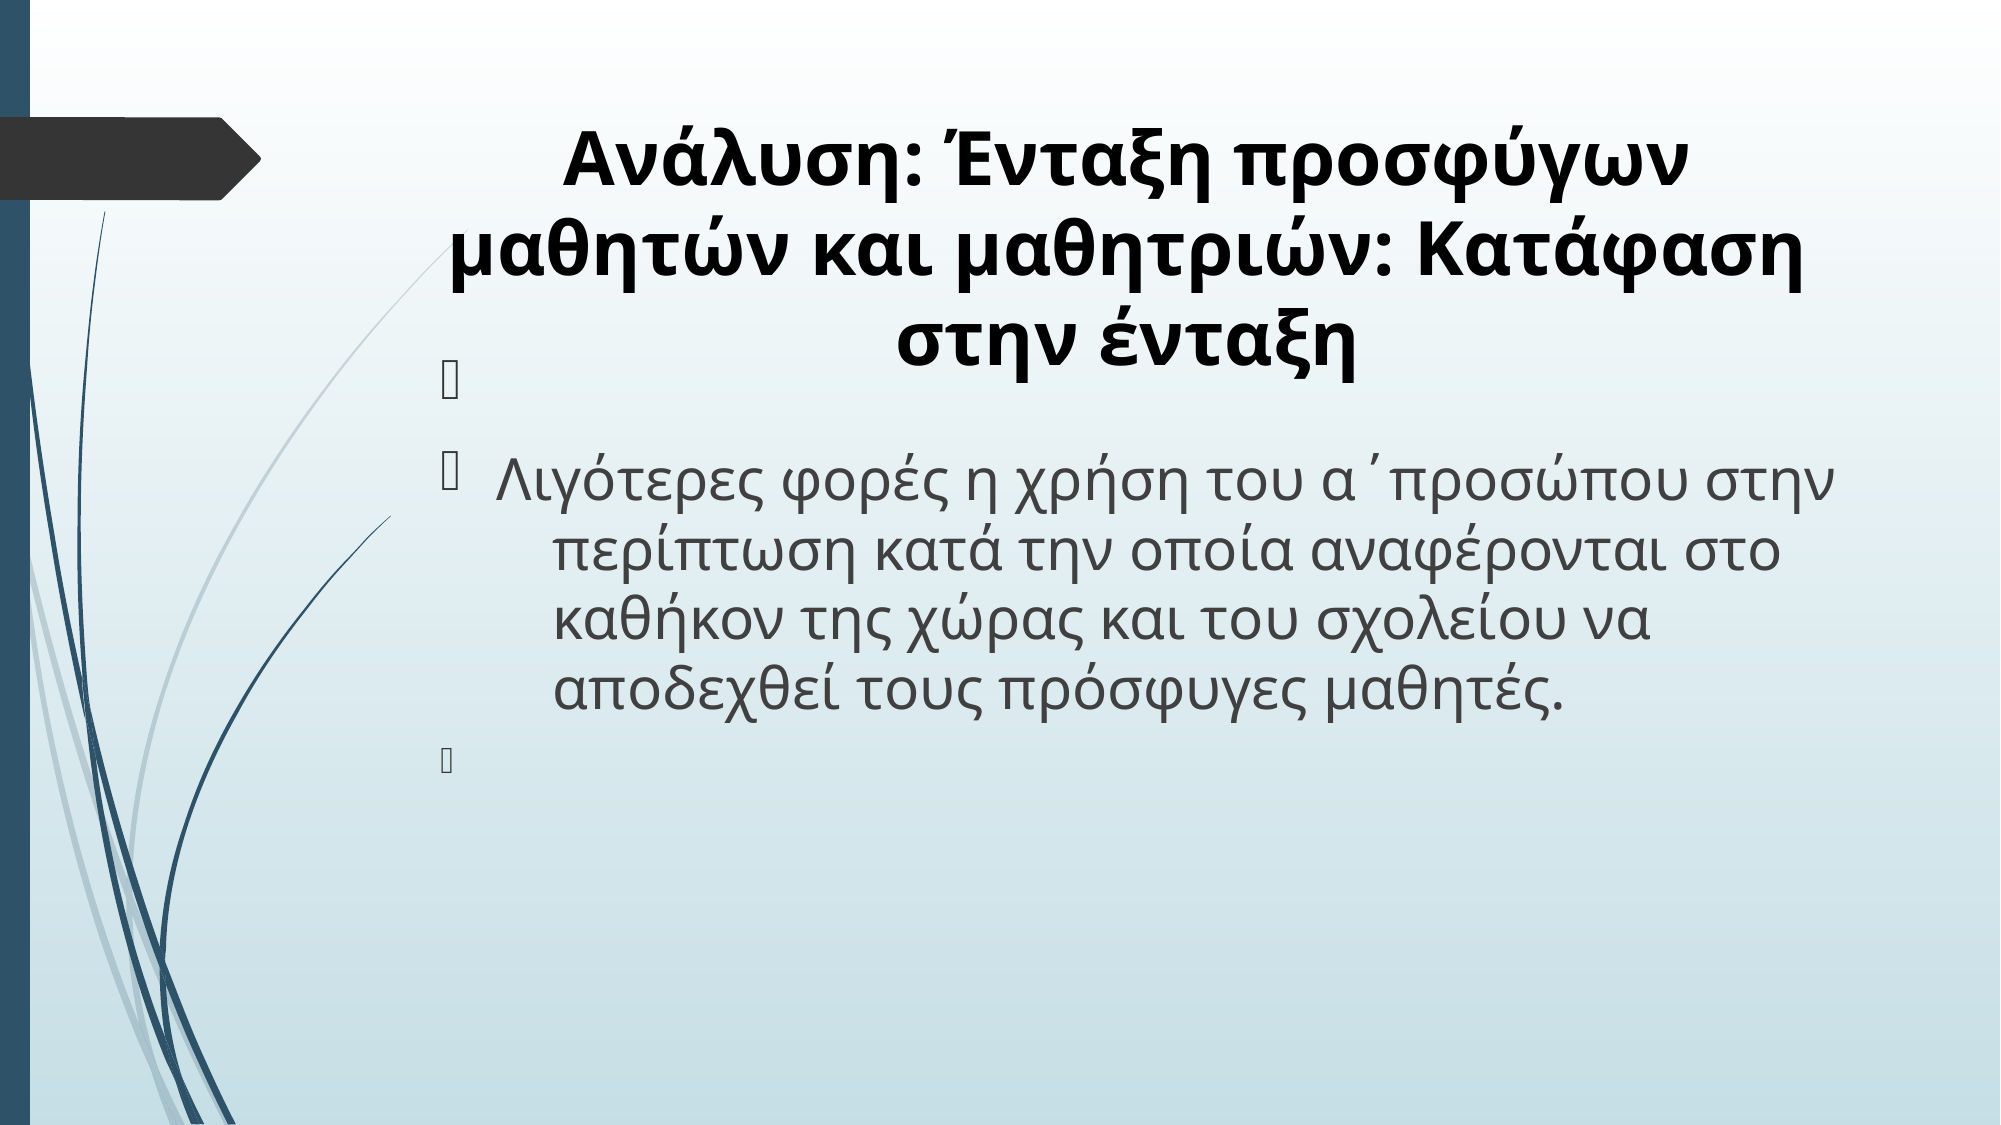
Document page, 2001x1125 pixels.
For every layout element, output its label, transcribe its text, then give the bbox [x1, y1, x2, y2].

list Λιγότερες φορές η χρήση του α΄προσώπου στην περίπτωση κατά την οποία αναφέρονται στο καθήκον της χώρας και του σχολείου να αποδεχθεί τους πρόσφυγες μαθητές. [425, 343, 1888, 964]
title Ανάλυση: Ένταξη προσφύγων μαθητών και μαθητριών: Κατάφαση στην ένταξη [368, 102, 1888, 344]
